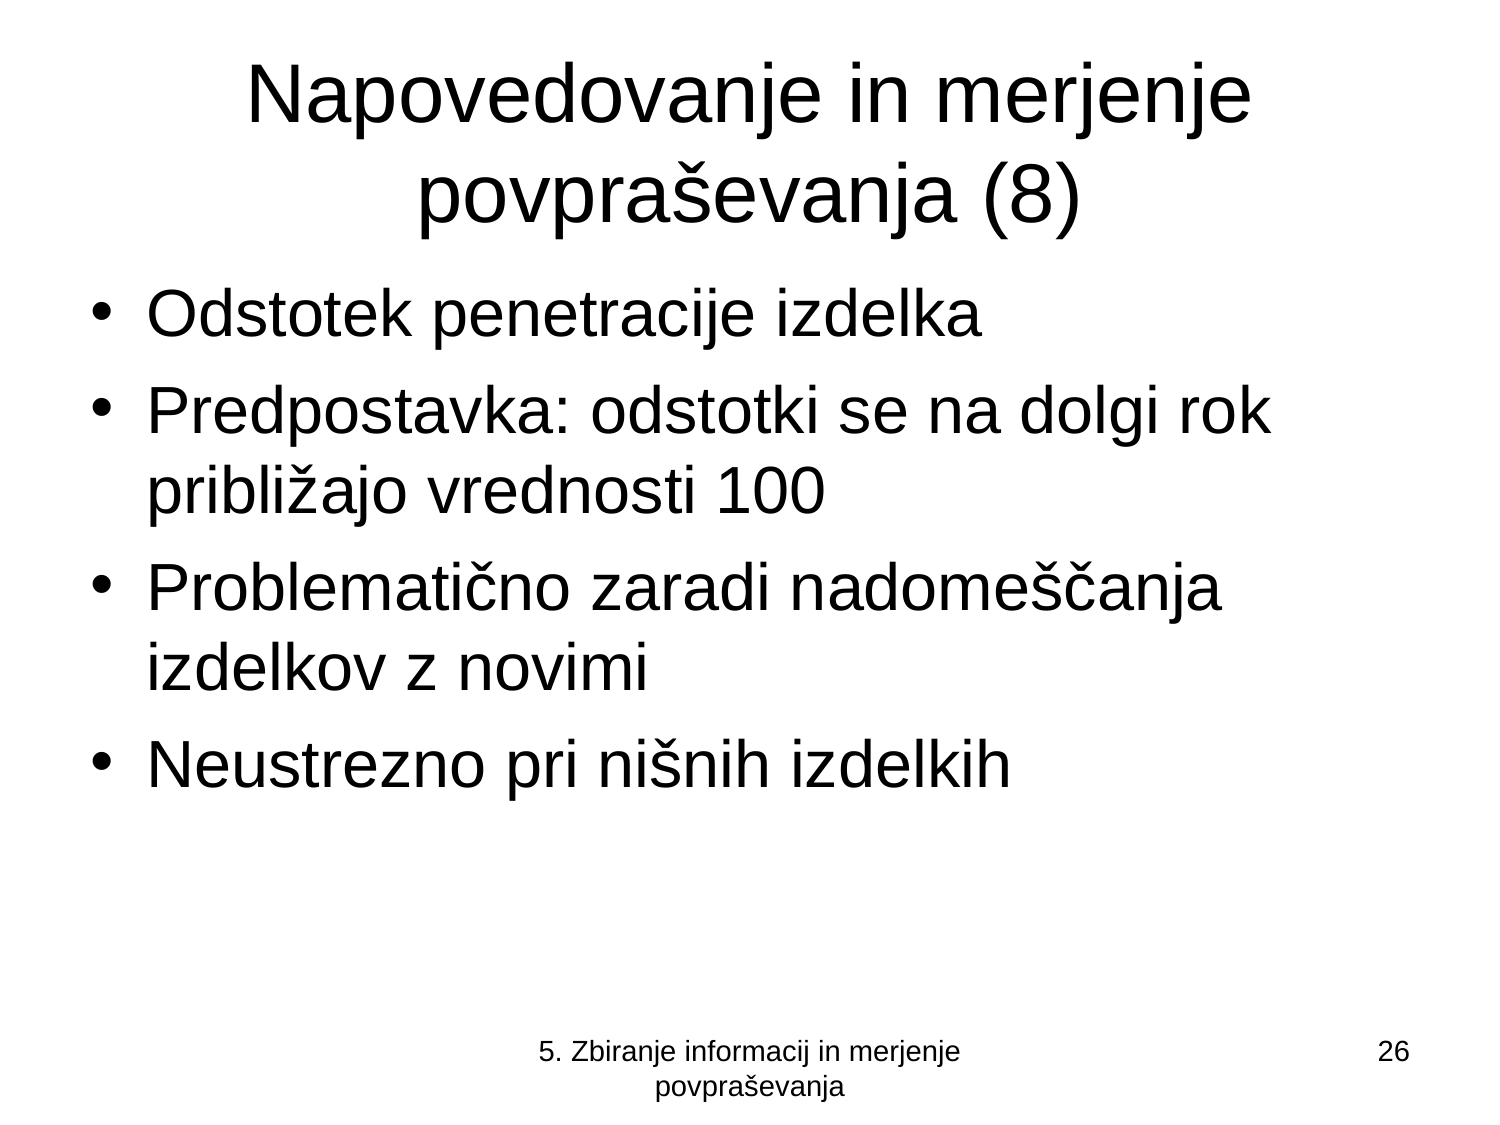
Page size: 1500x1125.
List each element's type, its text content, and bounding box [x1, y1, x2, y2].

list Odstotek penetracije izdelka Predpostavka: odstotki se na dolgi rok približajo vrednosti 100 Problematično zaradi nadomeščanja izdelkov z novimi Neustrezno pri nišnih izdelkih [75, 262, 1426, 1006]
title Napovedovanje in merjenje povpraševanja (8) [75, 31, 1426, 247]
text_box <number> [1074, 1024, 1426, 1103]
text_box 5. Zbiranje informacij in merjenje povpraševanja [512, 1024, 988, 1103]
